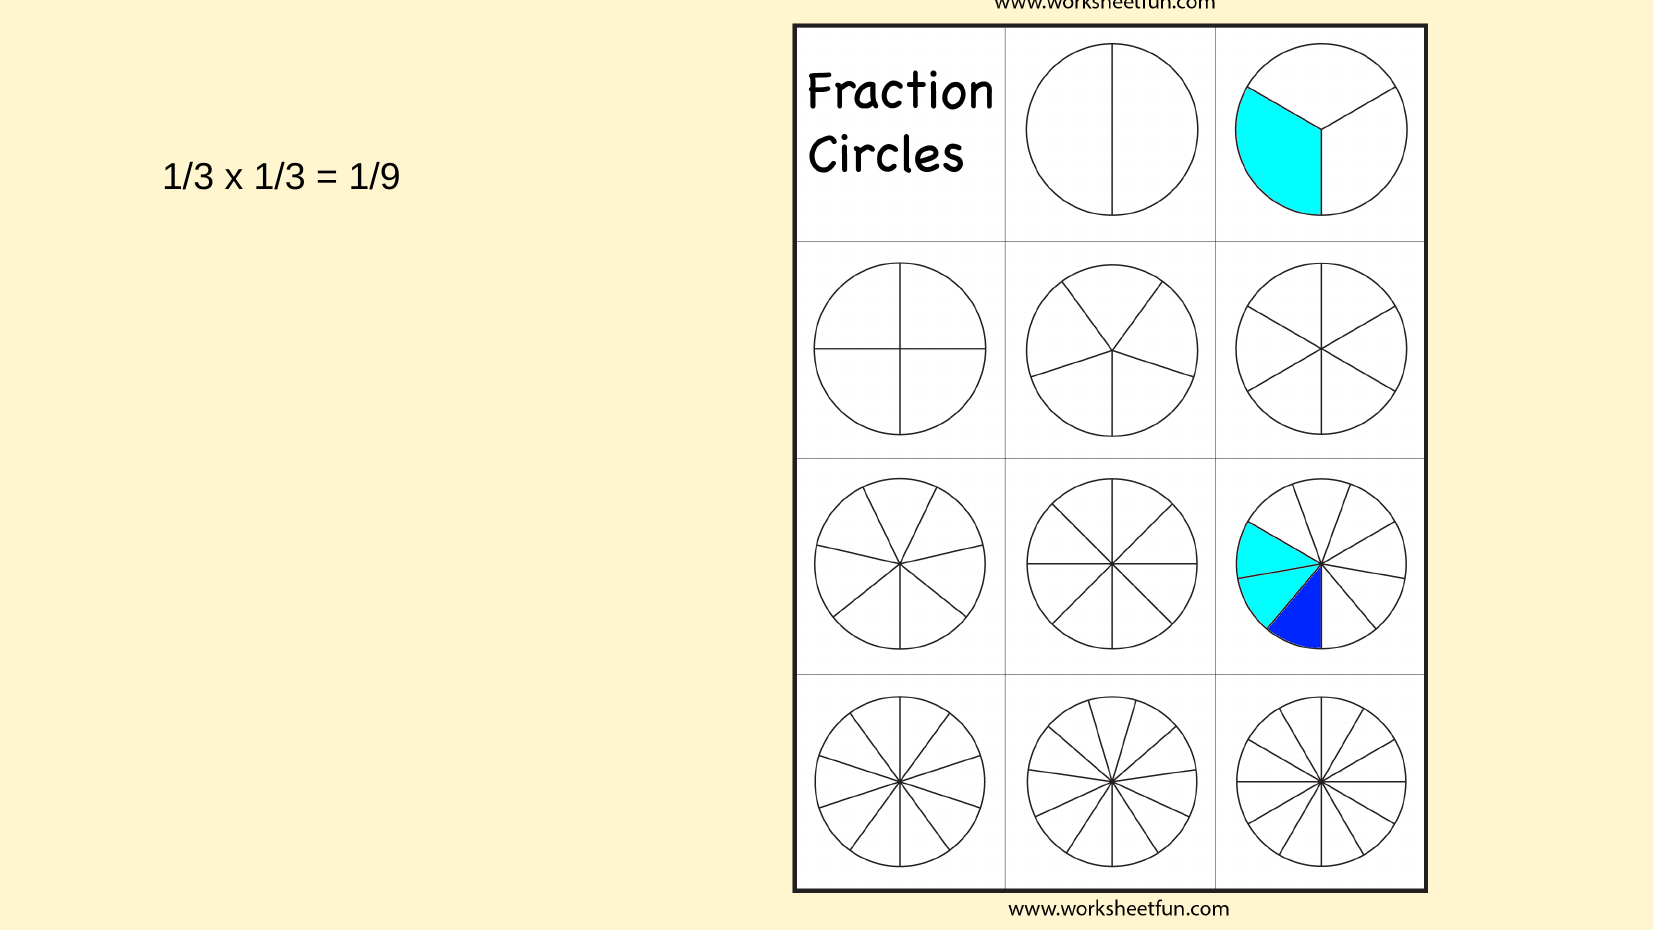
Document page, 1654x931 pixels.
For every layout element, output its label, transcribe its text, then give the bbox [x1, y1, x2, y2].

picture [792, 0, 1428, 921]
text_box 1/3 x 1/3 = 1/9 [147, 147, 416, 205]
